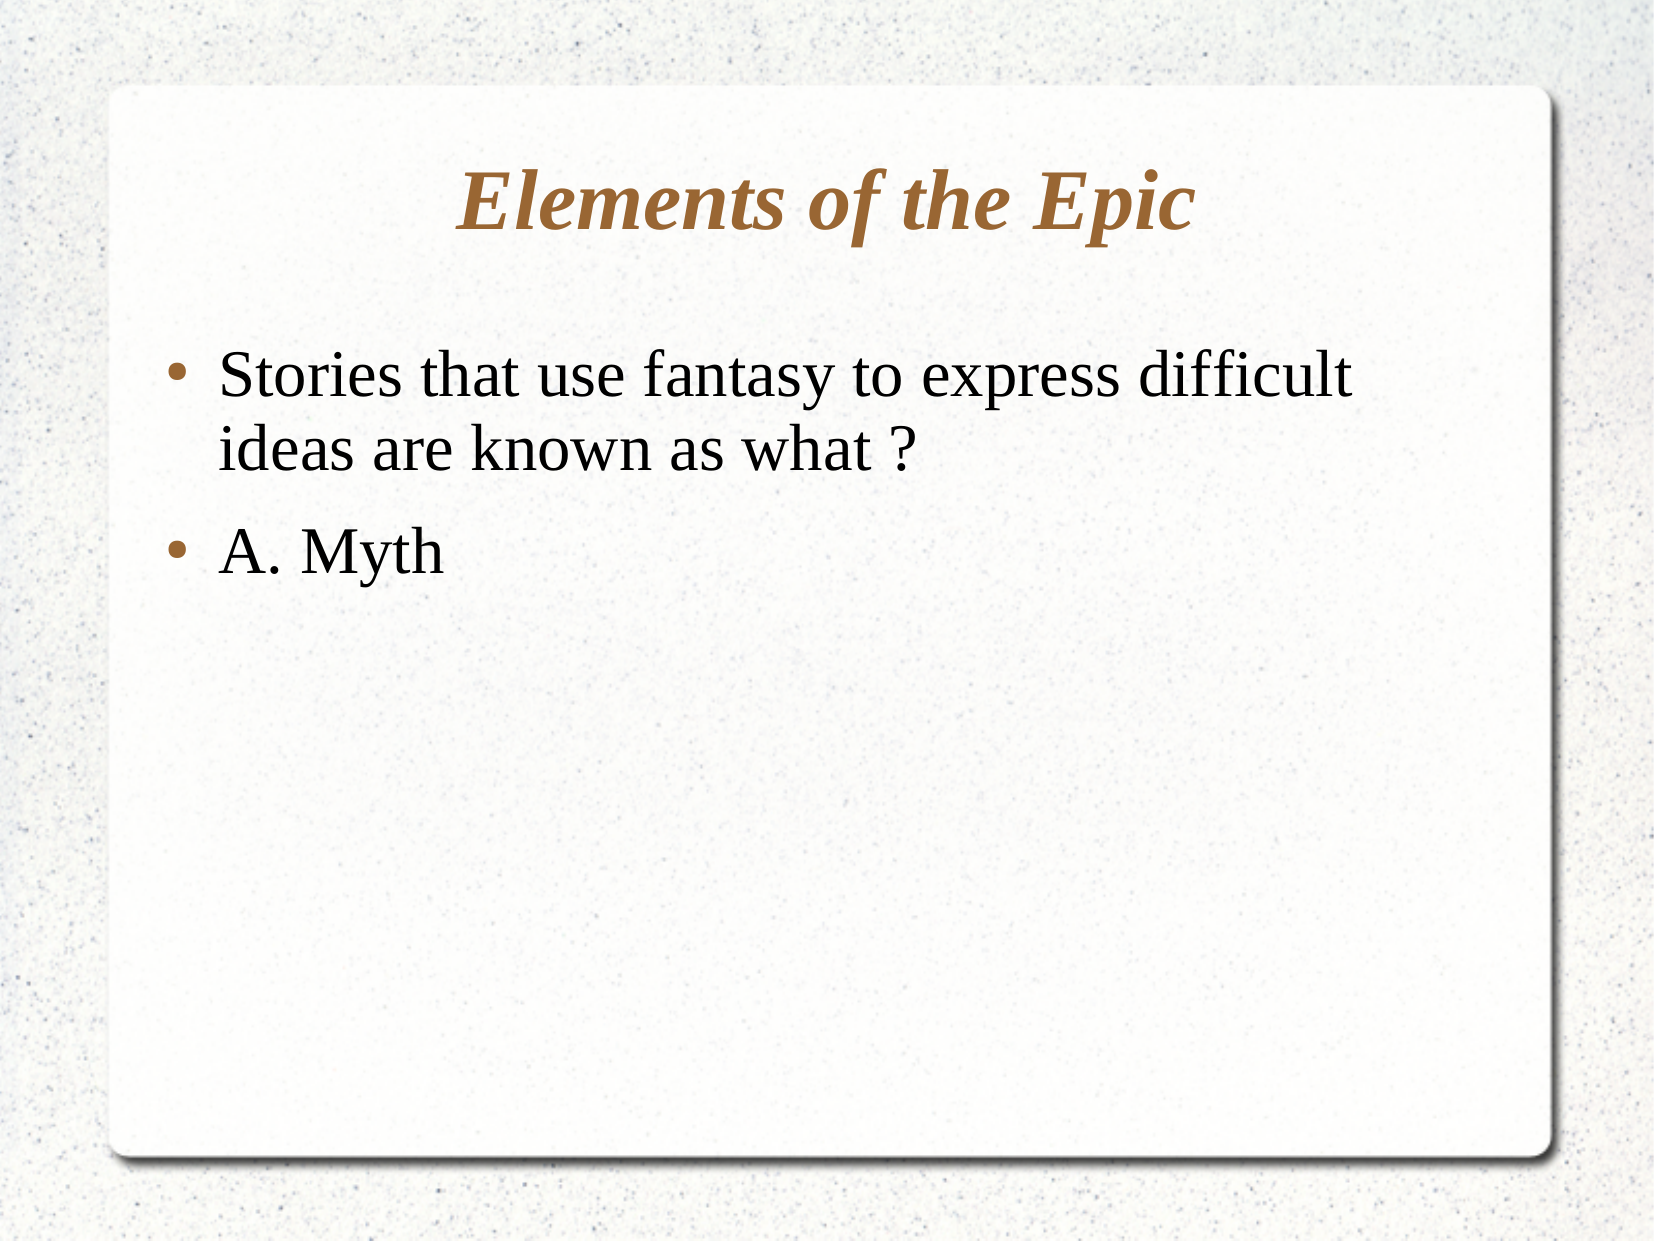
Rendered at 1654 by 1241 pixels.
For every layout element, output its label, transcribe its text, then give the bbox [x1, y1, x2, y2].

picture [0, 0, 1654, 1241]
list Stories that use fantasy to express difficult ideas are known as what ? A. Myth [147, 336, 1506, 987]
title Elements of the Epic [118, 96, 1536, 304]
